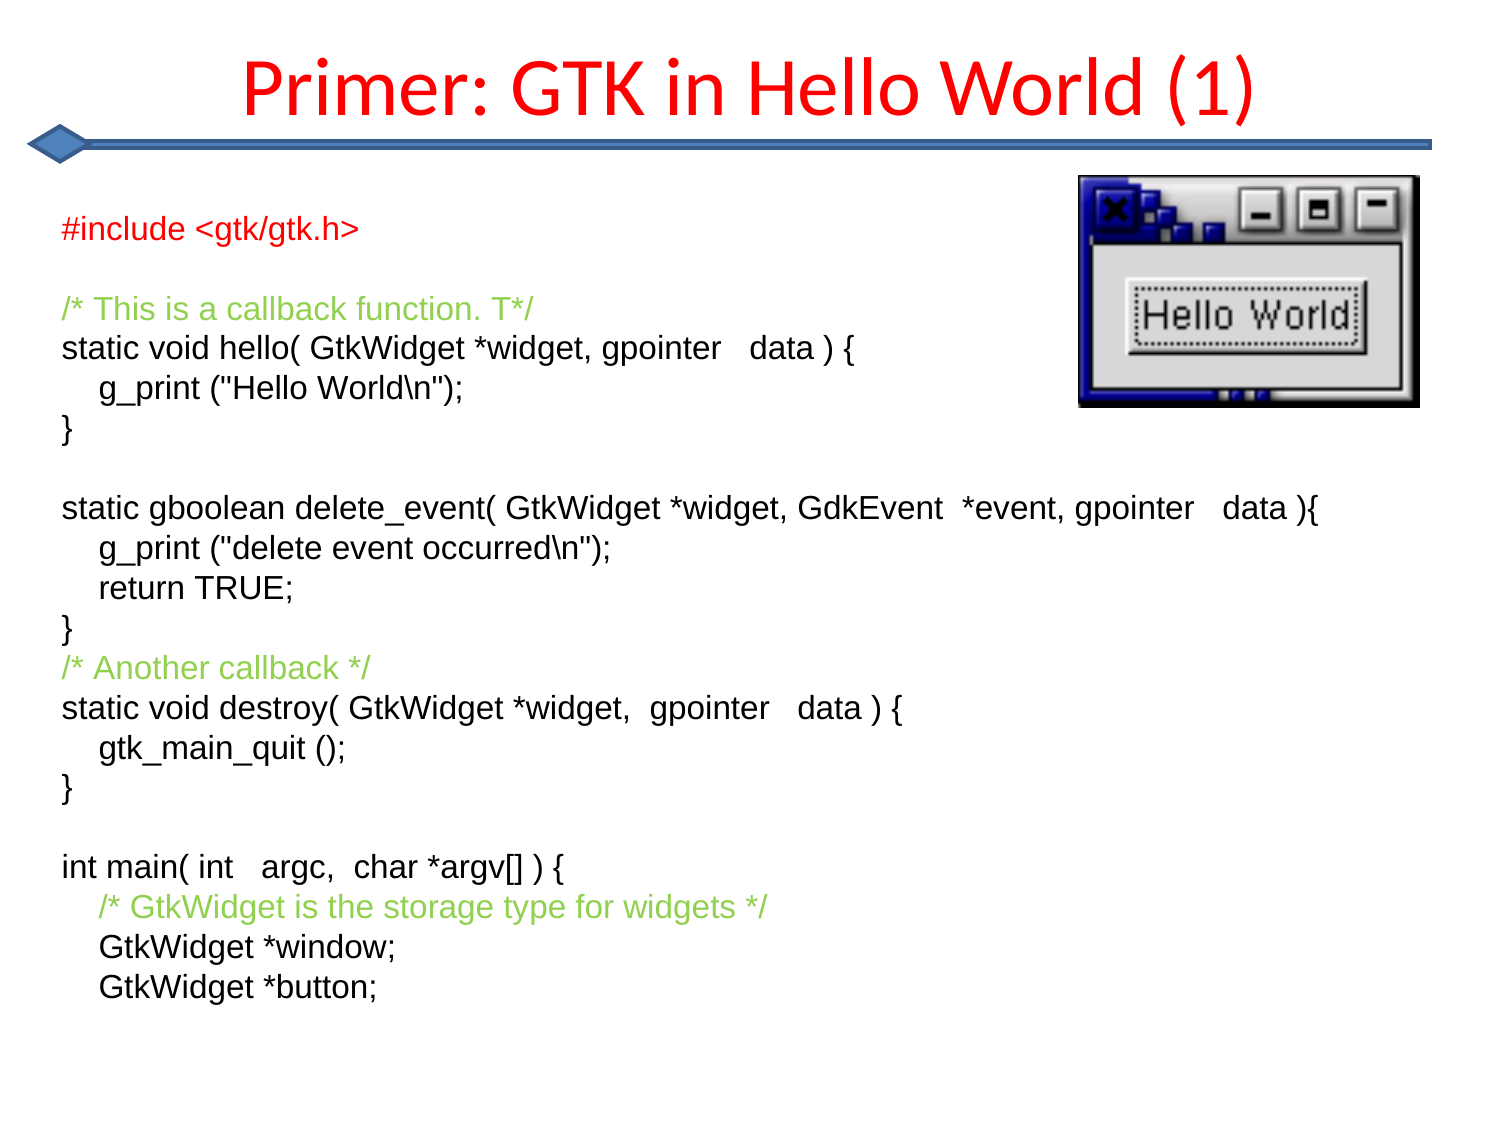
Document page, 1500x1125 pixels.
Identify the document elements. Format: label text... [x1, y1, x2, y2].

text_box #include <gtk/gtk.h> /* This is a callback function. T*/ static void hello( GtkWidget *widget, gpointer data ) { g_print ("Hello World\n"); } static gboolean delete_event( GtkWidget *widget, GdkEvent *event, gpointer data ){ g_print ("delete event occurred\n"); return TRUE; } /* Another callback */ static void destroy( GtkWidget *widget, gpointer data ) { gtk_main_quit (); } int main( int argc, char *argv[] ) { /* GtkWidget is the storage type for widgets */ GtkWidget *window; GtkWidget *button; [46, 199, 1407, 1053]
title Primer: GTK in Hello World (1) [75, 23, 1426, 141]
picture [1078, 175, 1420, 408]
